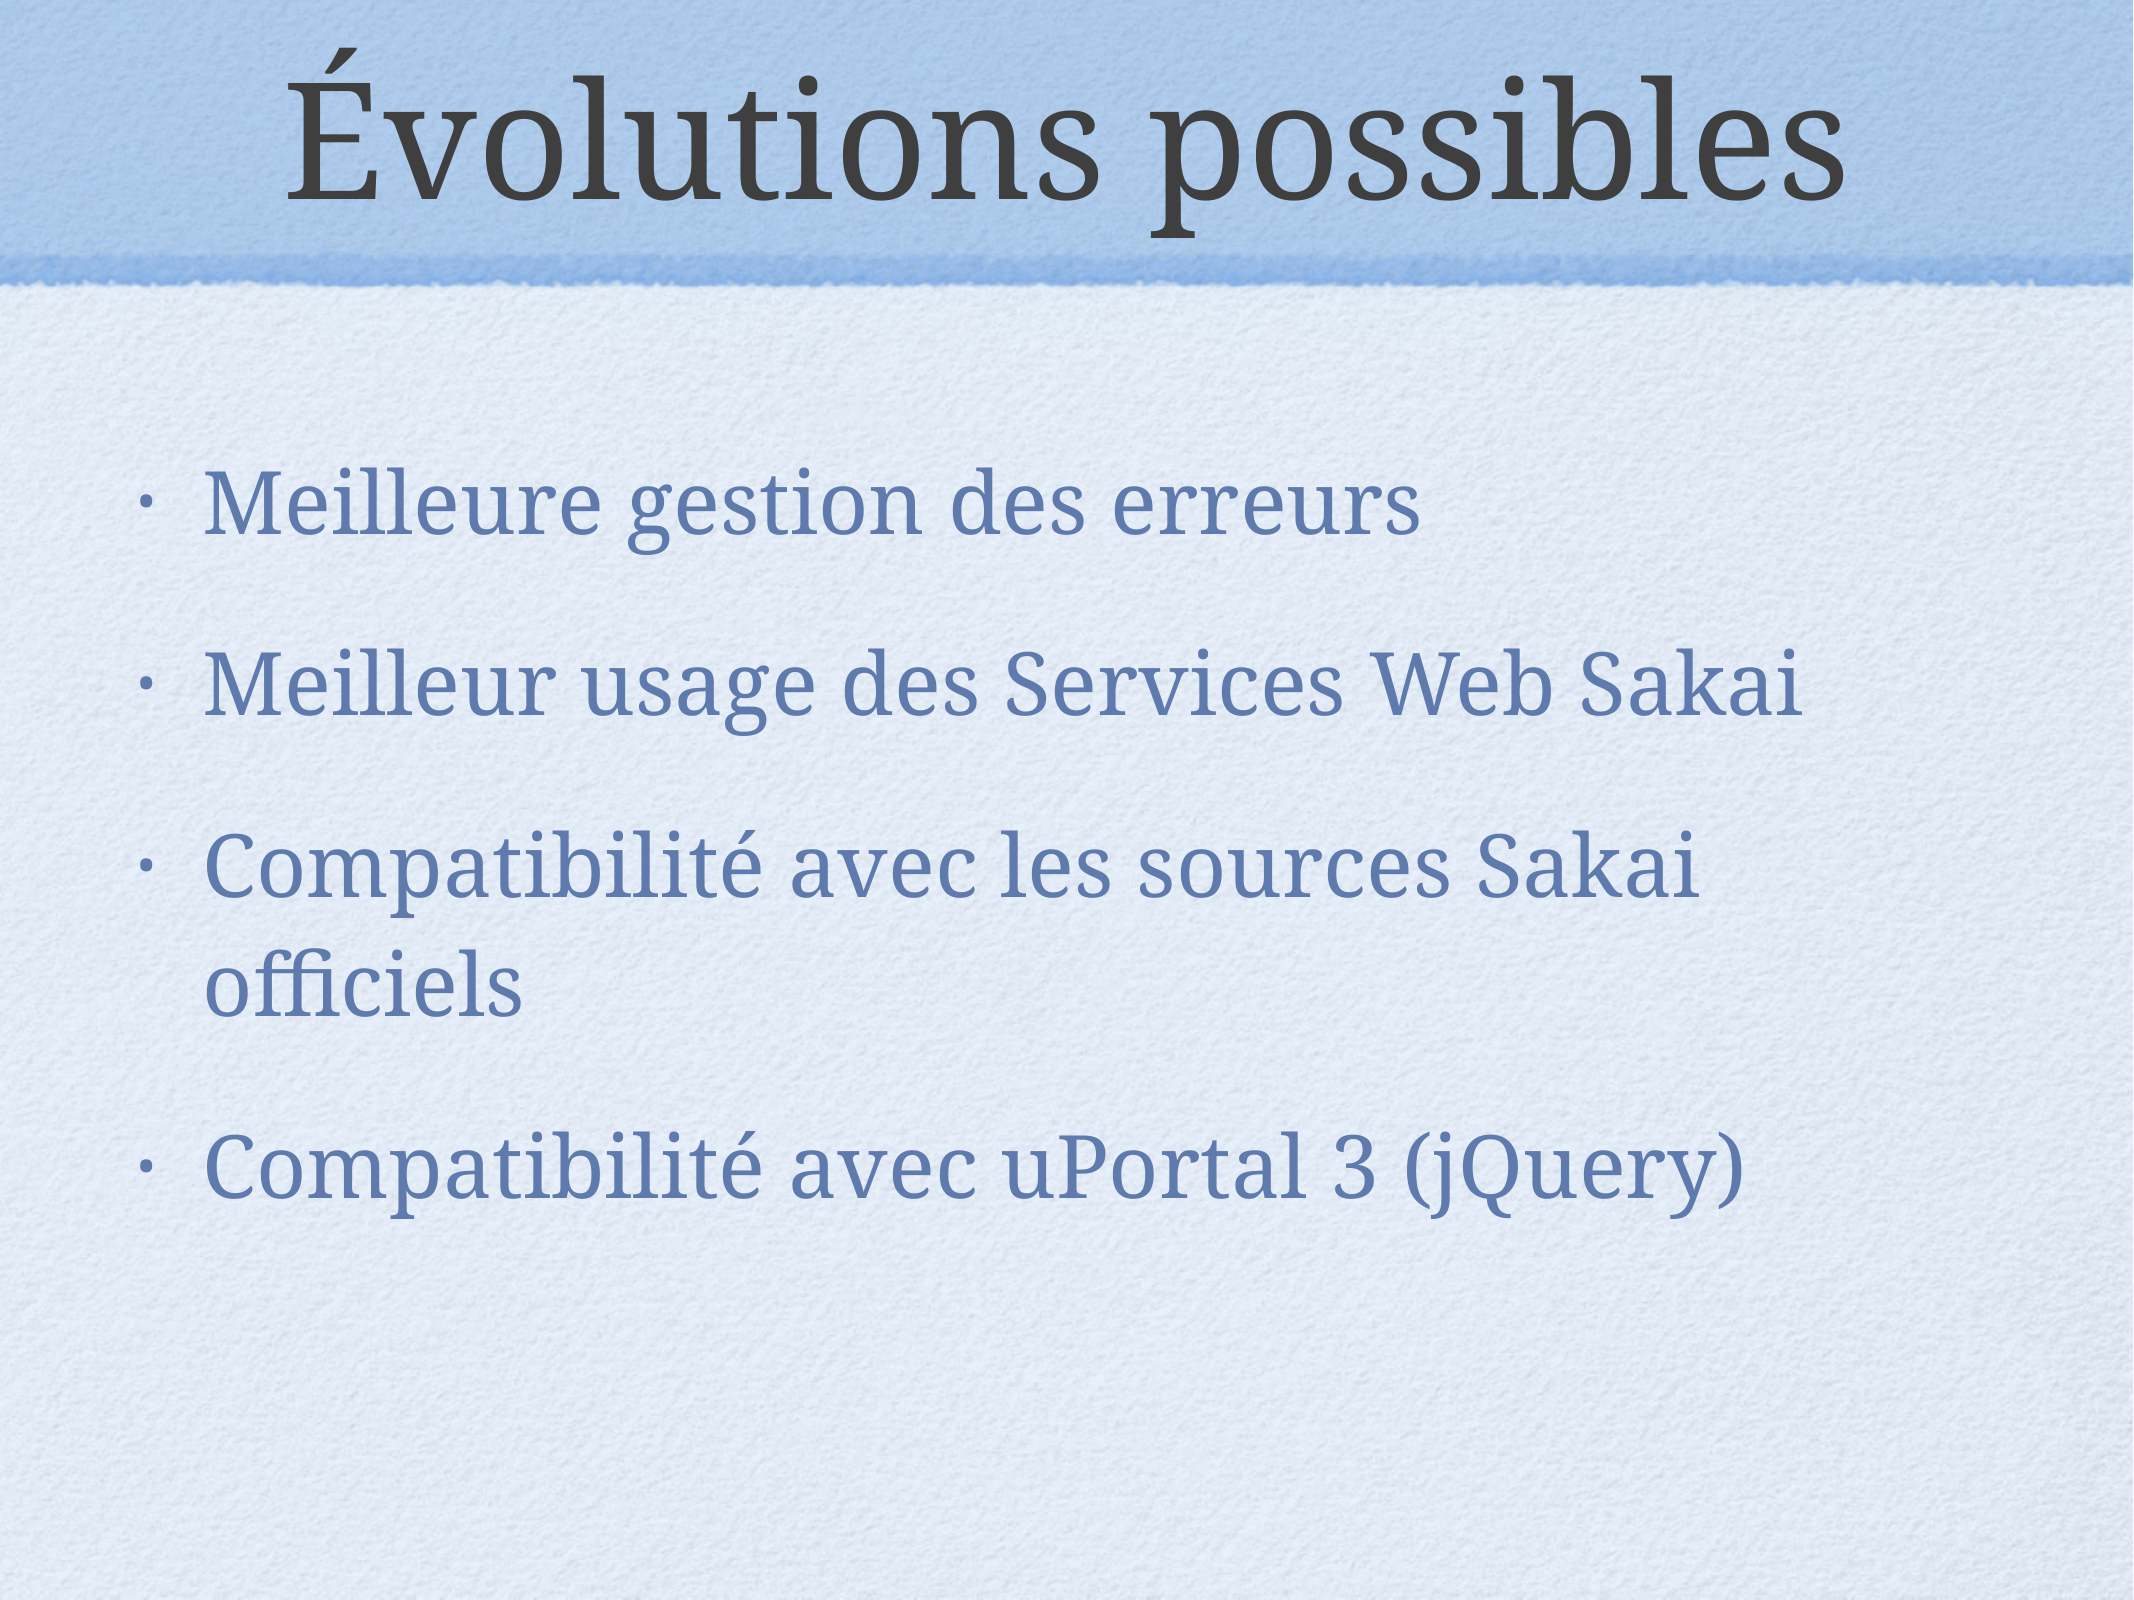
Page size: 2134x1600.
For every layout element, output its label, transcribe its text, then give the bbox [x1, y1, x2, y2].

picture [0, 0, 2134, 1600]
list Meilleure gestion des erreurs Meilleur usage des Services Web Sakai Compatibilité avec les sources Sakai officiels Compatibilité avec uPortal 3 (jQuery) [59, 295, 2047, 1370]
title Évolutions possibles [72, 0, 2061, 341]
